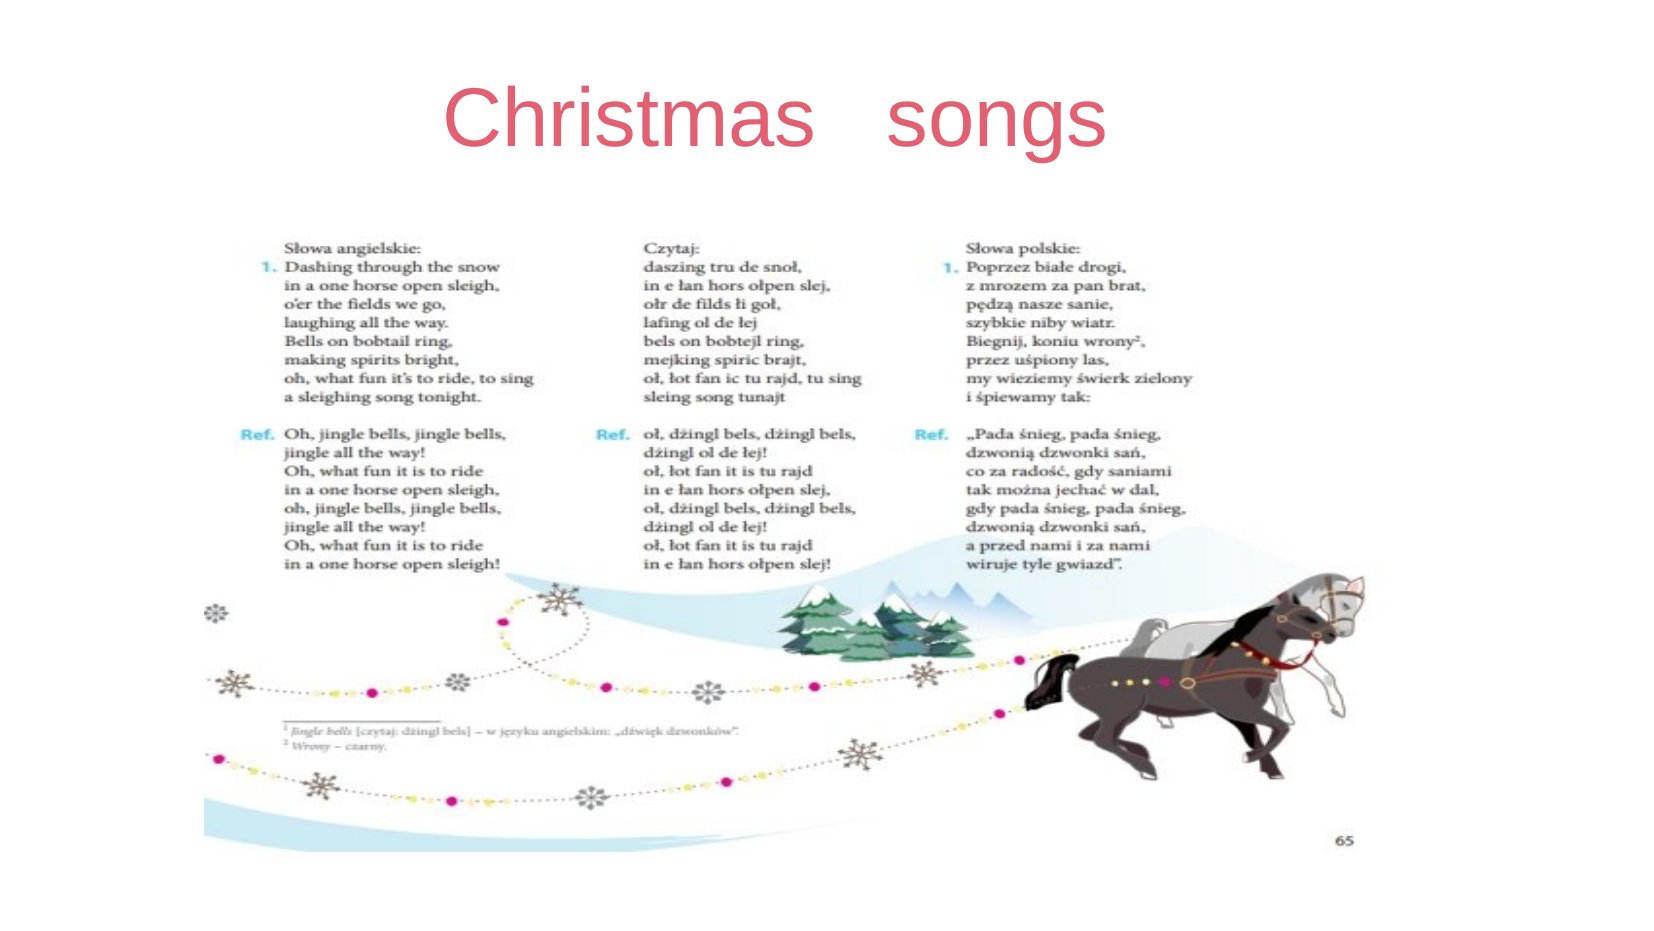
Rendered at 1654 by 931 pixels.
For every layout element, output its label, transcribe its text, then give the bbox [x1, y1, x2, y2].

title Christmas songs [82, 37, 1571, 193]
picture [204, 178, 1410, 852]
